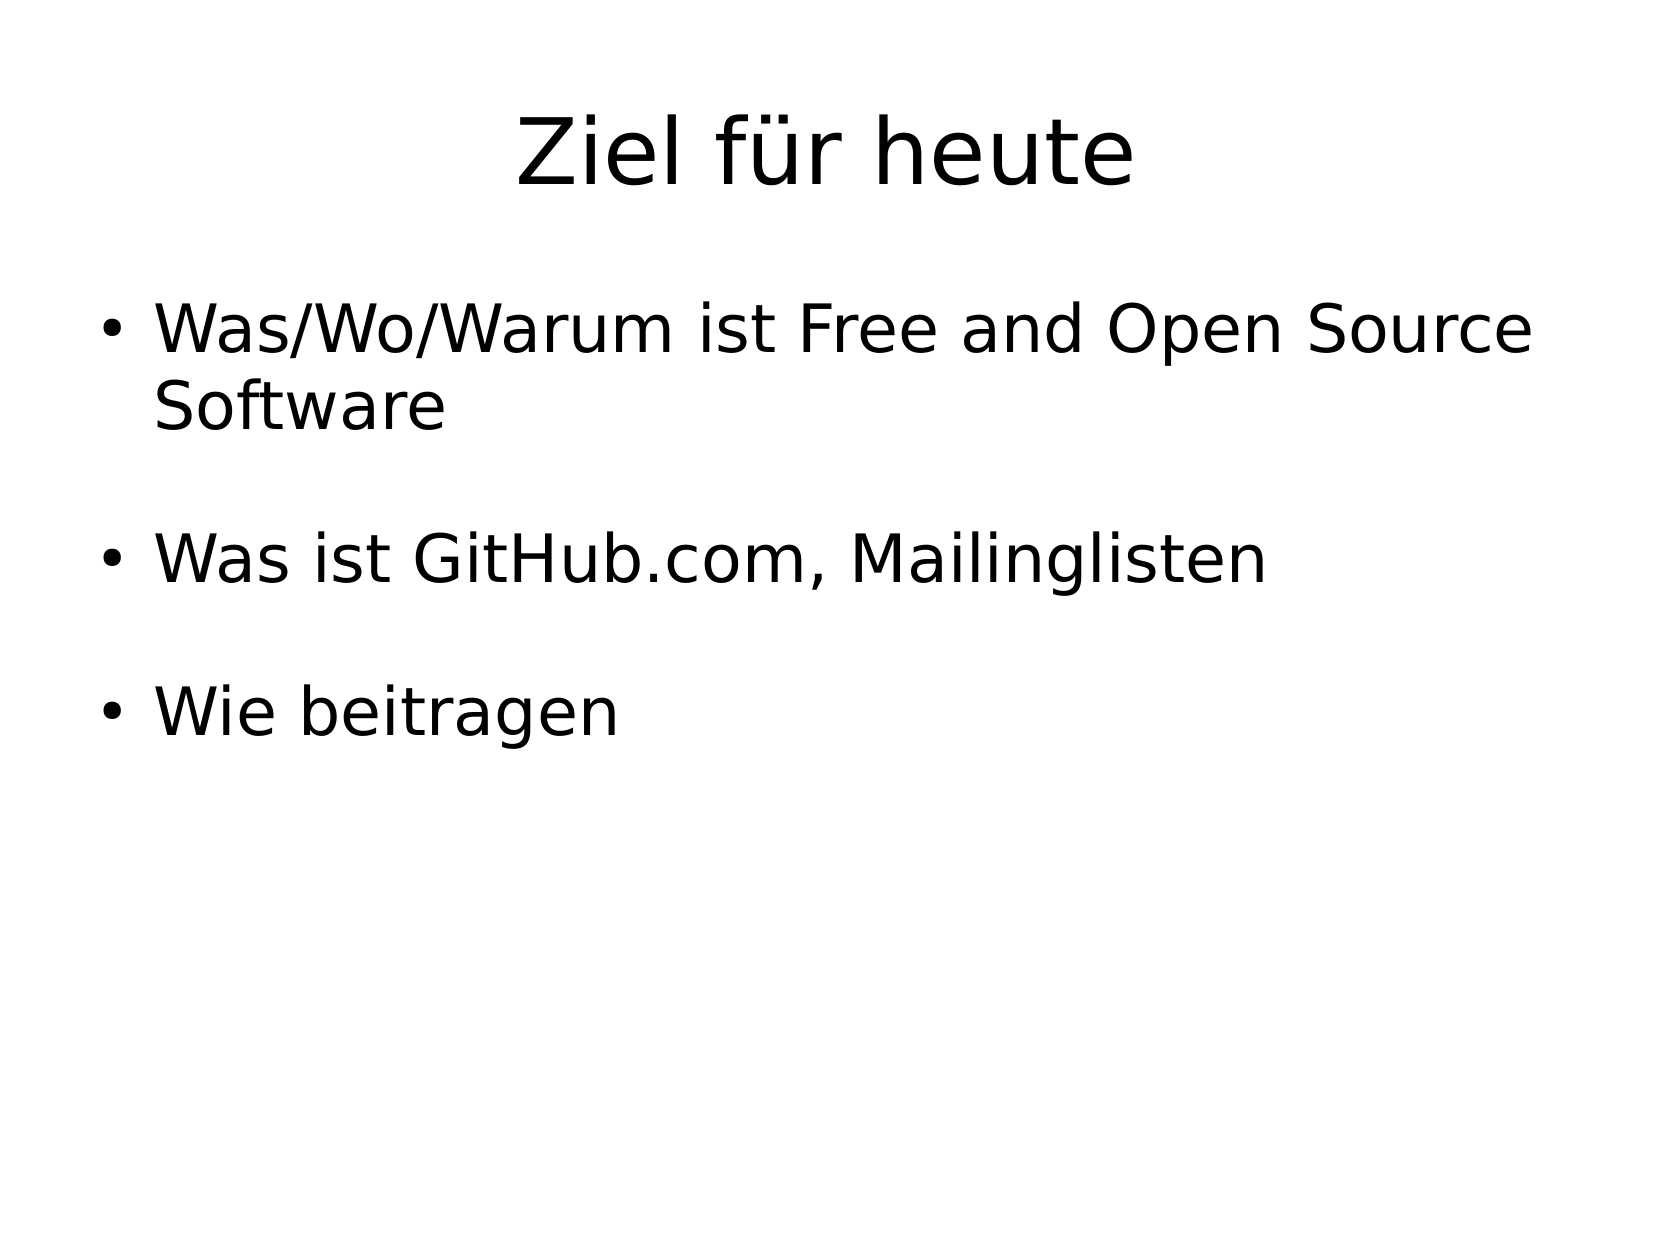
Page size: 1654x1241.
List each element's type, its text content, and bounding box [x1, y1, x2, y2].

title Ziel für heute [82, 49, 1571, 257]
list Was/Wo/Warum ist Free and Open Source Software Was ist GitHub.com, Mailinglisten Wie beitragen [82, 290, 1571, 1010]
